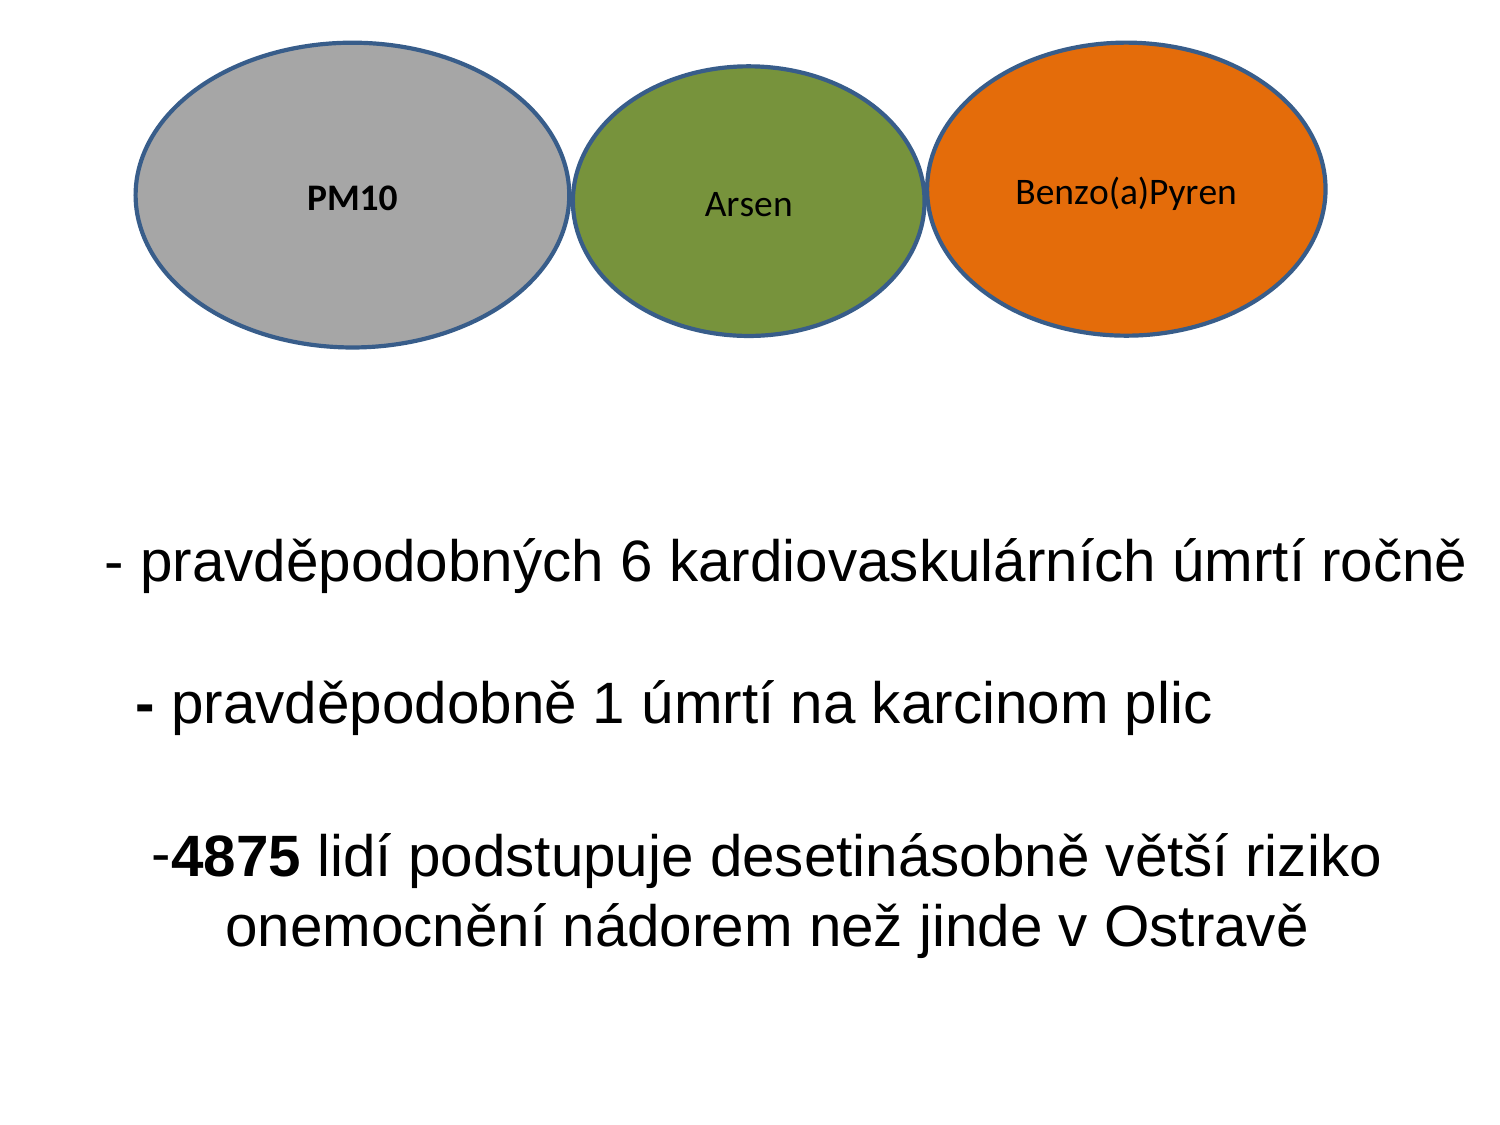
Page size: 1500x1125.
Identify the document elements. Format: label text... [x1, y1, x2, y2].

text_box - pravděpodobných 6 kardiovaskulárních úmrtí ročně [0, 515, 1500, 671]
text_box Benzo(a)Pyren [927, 42, 1326, 336]
text_box Arsen [572, 66, 925, 336]
text_box - pravděpodobně 1 úmrtí na karcinom plic [46, 657, 1500, 743]
text_box 4875 lidí podstupuje desetinásobně větší riziko onemocnění nádorem než jinde v Ostravě [35, 810, 1500, 966]
text_box PM10 [135, 42, 570, 348]
